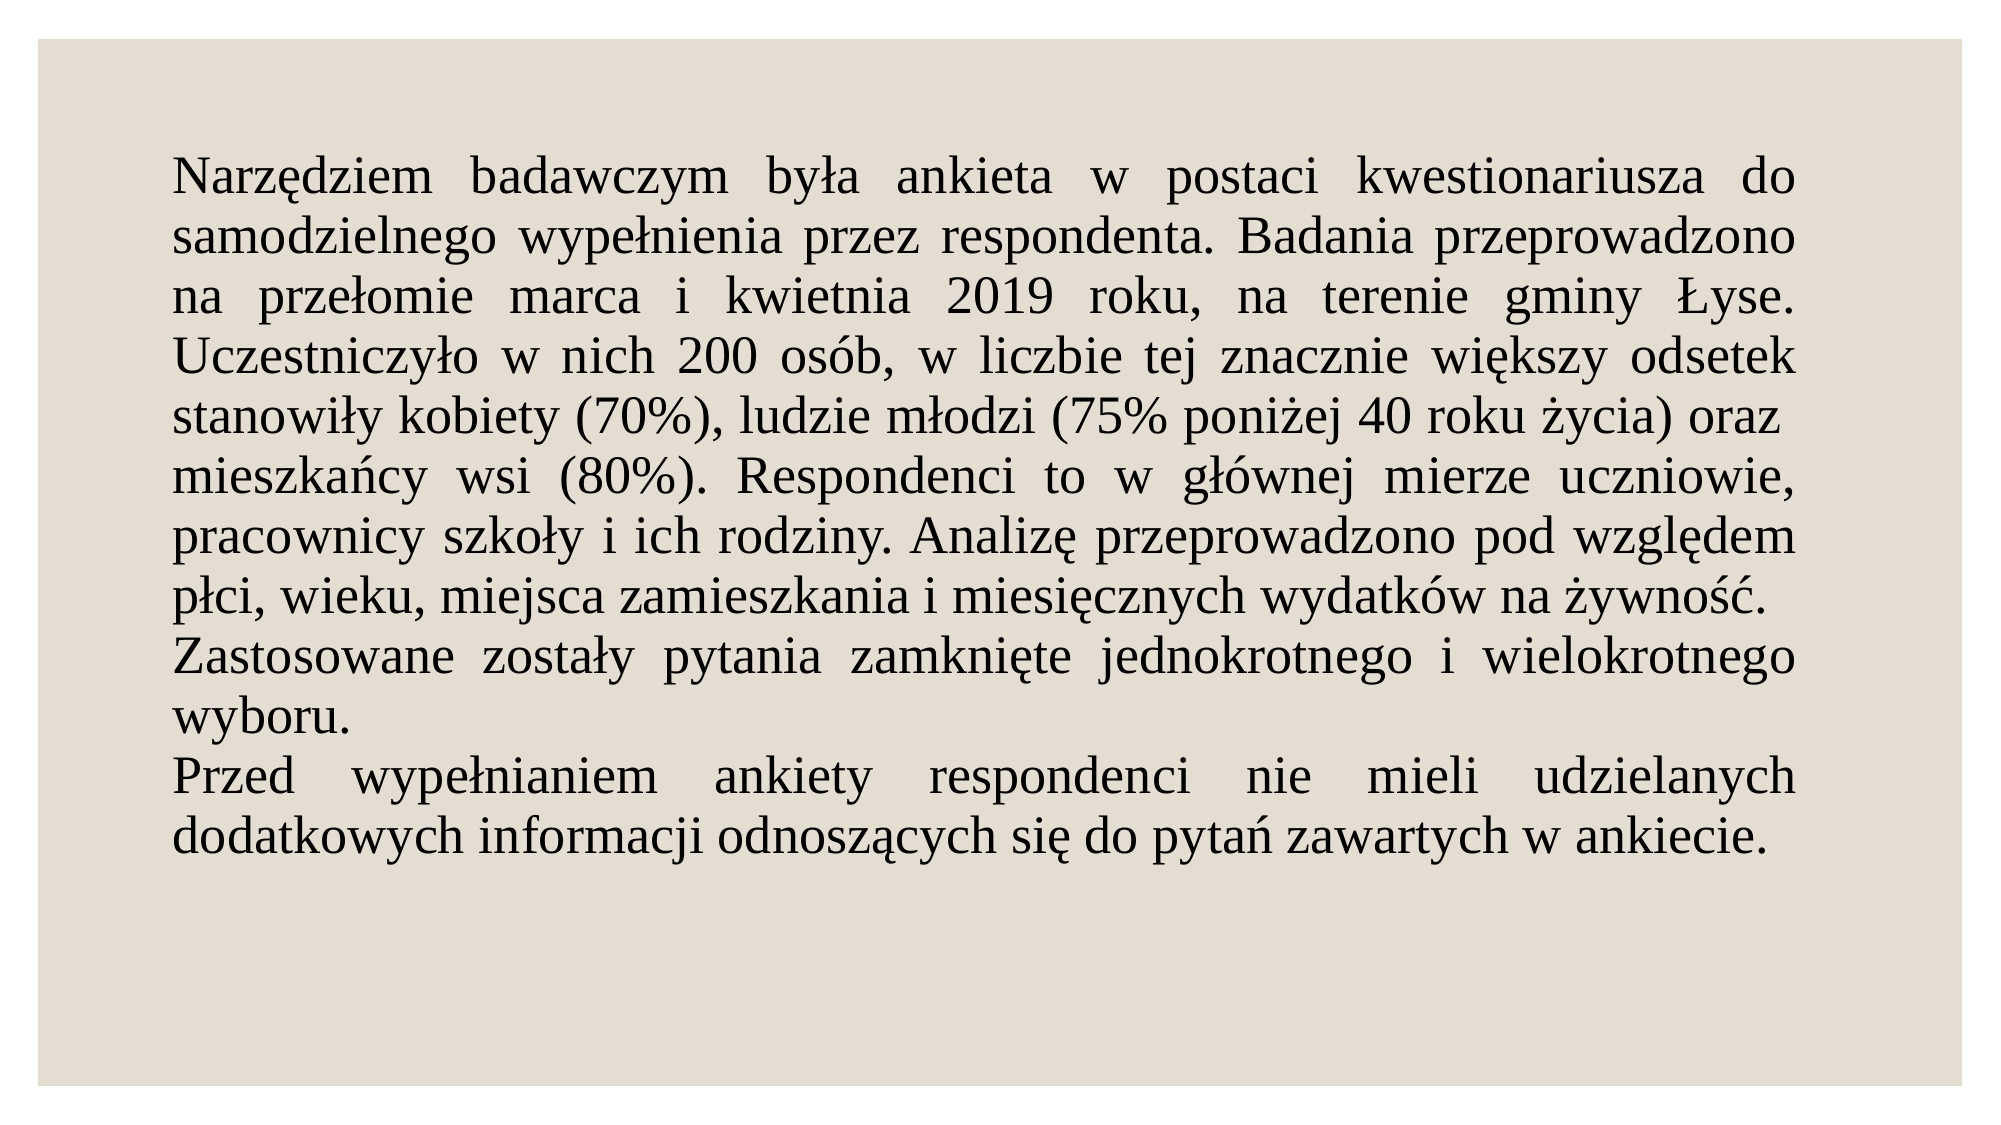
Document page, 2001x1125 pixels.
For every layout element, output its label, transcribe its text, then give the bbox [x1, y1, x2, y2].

text_box Narzędziem badawczym była ankieta w postaci kwestionariusza do samodzielnego wypełnienia przez respondenta. Badania przeprowadzono na przełomie marca i kwietnia 2019 roku, na terenie gminy Łyse. Uczestniczyło w nich 200 osób, w liczbie tej znacznie większy odsetek stanowiły kobiety (70%), ludzie młodzi (75% poniżej 40 roku życia) oraz mieszkańcy wsi (80%). Respondenci to w głównej mierze uczniowie, pracownicy szkoły i ich rodziny. Analizę przeprowadzono pod względem płci, wieku, miejsca zamieszkania i miesięcznych wydatków na żywność. Zastosowane zostały pytania zamknięte jednokrotnego i wielokrotnego wyboru. Przed wypełnianiem ankiety respondenci nie mieli udzielanych dodatkowych informacji odnoszących się do pytań zawartych w ankiecie. [157, 137, 1819, 988]
